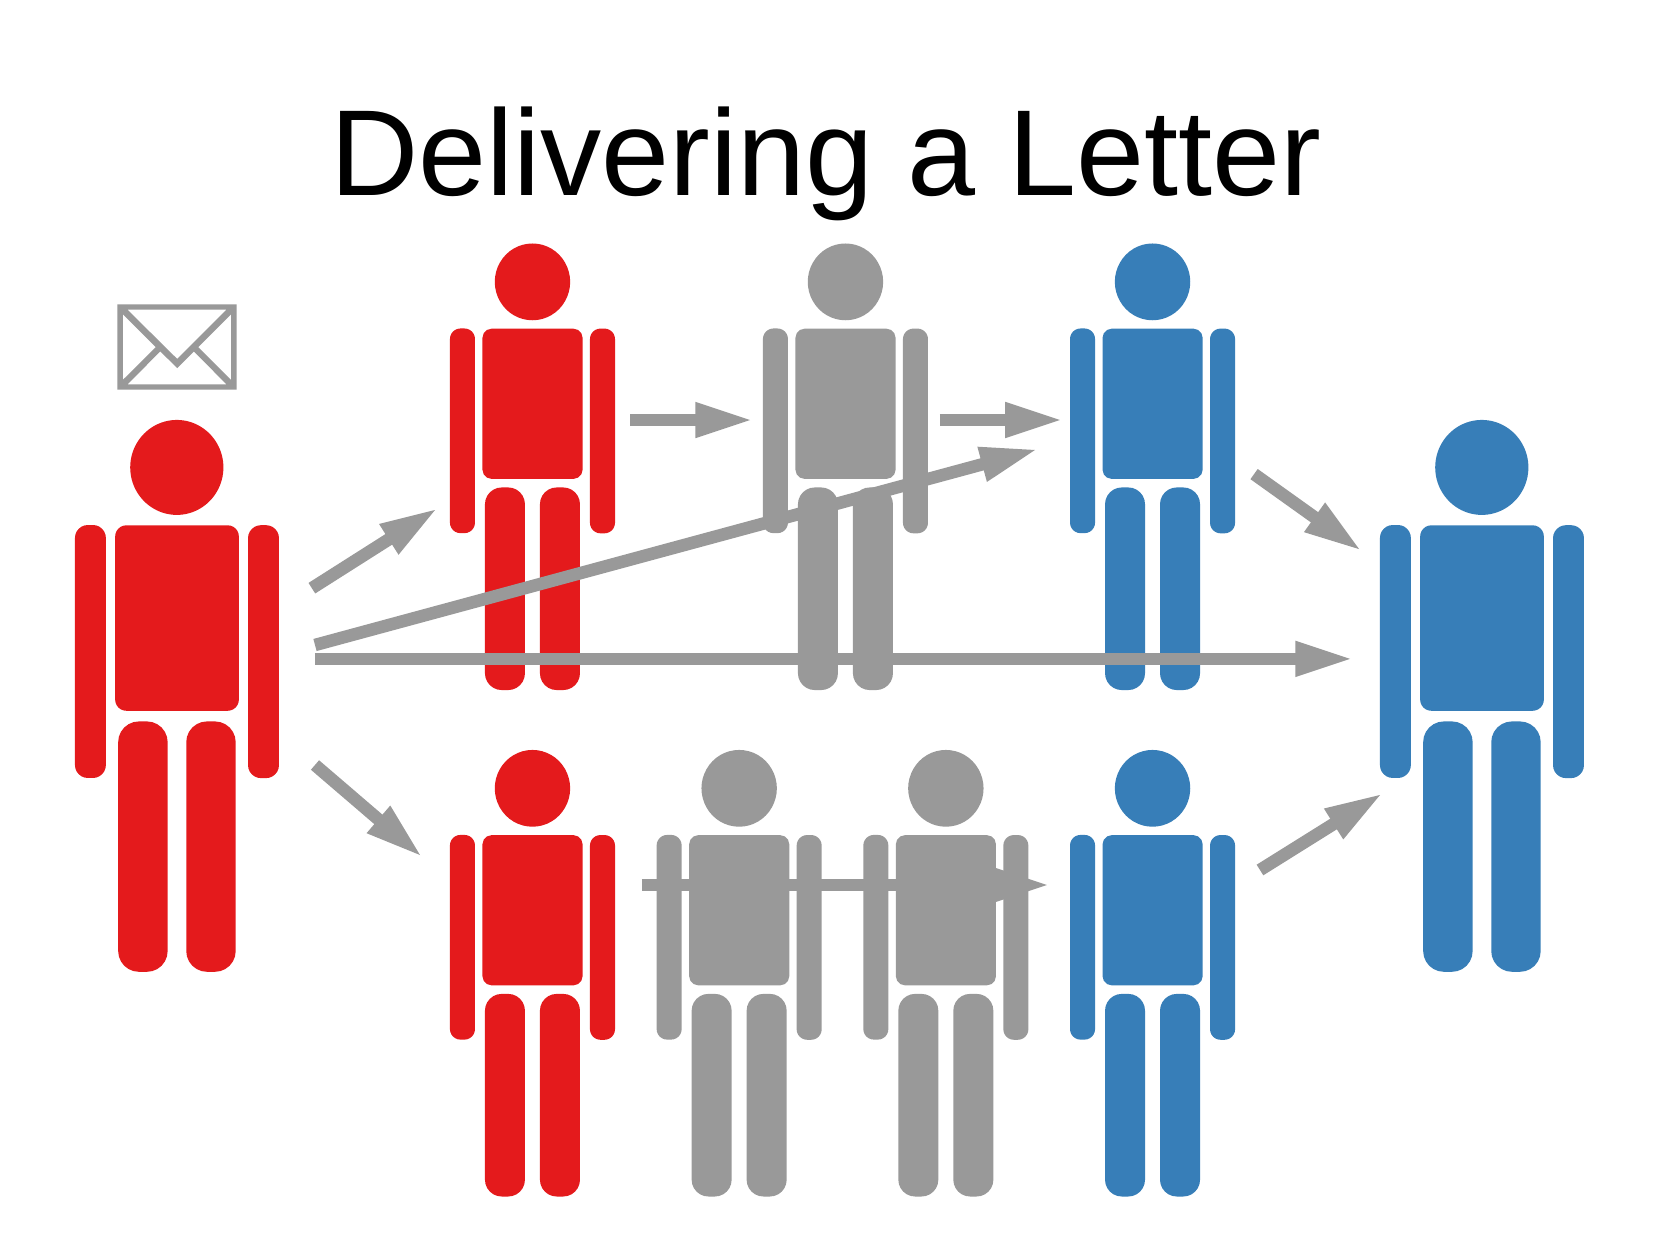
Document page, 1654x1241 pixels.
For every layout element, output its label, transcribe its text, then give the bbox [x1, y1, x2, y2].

text_box [494, 749, 571, 827]
title Delivering a Letter [82, 49, 1571, 257]
text_box [1003, 835, 1029, 878]
text_box [863, 891, 889, 1040]
text_box [130, 419, 224, 515]
text_box [484, 993, 525, 1197]
text_box [1105, 665, 1146, 691]
text_box [691, 993, 732, 1197]
text_box [186, 721, 236, 972]
text_box [852, 496, 893, 653]
text_box [1070, 834, 1096, 1040]
text_box [589, 835, 616, 1040]
text_box [689, 835, 790, 879]
text_box [1070, 328, 1096, 534]
text_box [1210, 835, 1236, 1040]
text_box [115, 525, 239, 711]
text_box [797, 487, 837, 507]
text_box [762, 328, 788, 517]
text_box [796, 835, 822, 879]
text_box [74, 525, 106, 778]
text_box [449, 328, 475, 534]
text_box [796, 891, 822, 1040]
text_box [1210, 328, 1236, 534]
text_box [902, 486, 928, 534]
text_box [895, 891, 996, 986]
text_box [765, 524, 788, 534]
picture [116, 304, 237, 391]
text_box [494, 243, 571, 321]
text_box [1160, 993, 1201, 1197]
text_box [863, 834, 889, 879]
text_box [484, 487, 525, 592]
text_box [248, 525, 279, 779]
text_box [852, 665, 893, 691]
text_box [1114, 749, 1191, 827]
text_box [656, 834, 682, 879]
text_box [539, 665, 580, 691]
text_box [746, 993, 787, 1197]
text_box [1102, 835, 1203, 986]
text_box [1553, 525, 1584, 779]
text_box [807, 243, 884, 321]
text_box [1379, 525, 1411, 778]
text_box [1420, 525, 1544, 711]
text_box [449, 834, 475, 1040]
text_box [797, 665, 838, 691]
text_box [1105, 993, 1146, 1197]
text_box [1114, 243, 1191, 321]
text_box [953, 993, 994, 1197]
text_box [1160, 487, 1201, 653]
text_box [1102, 328, 1203, 479]
text_box [656, 891, 682, 1040]
text_box [1105, 487, 1146, 653]
text_box [898, 993, 939, 1197]
text_box [539, 487, 580, 577]
text_box [1160, 665, 1201, 691]
text_box [902, 328, 928, 479]
text_box [689, 891, 790, 986]
text_box [1491, 721, 1541, 972]
text_box [1003, 892, 1029, 1040]
text_box [895, 835, 996, 879]
text_box [797, 511, 838, 653]
text_box [1435, 419, 1529, 515]
text_box [1423, 721, 1473, 972]
text_box [118, 721, 168, 972]
text_box [589, 328, 616, 534]
text_box [908, 749, 984, 827]
text_box [484, 595, 525, 653]
text_box [484, 665, 525, 691]
text_box [539, 993, 580, 1197]
text_box [795, 328, 896, 479]
text_box [701, 749, 777, 827]
text_box [482, 835, 583, 986]
text_box [539, 580, 580, 653]
text_box [482, 328, 583, 479]
